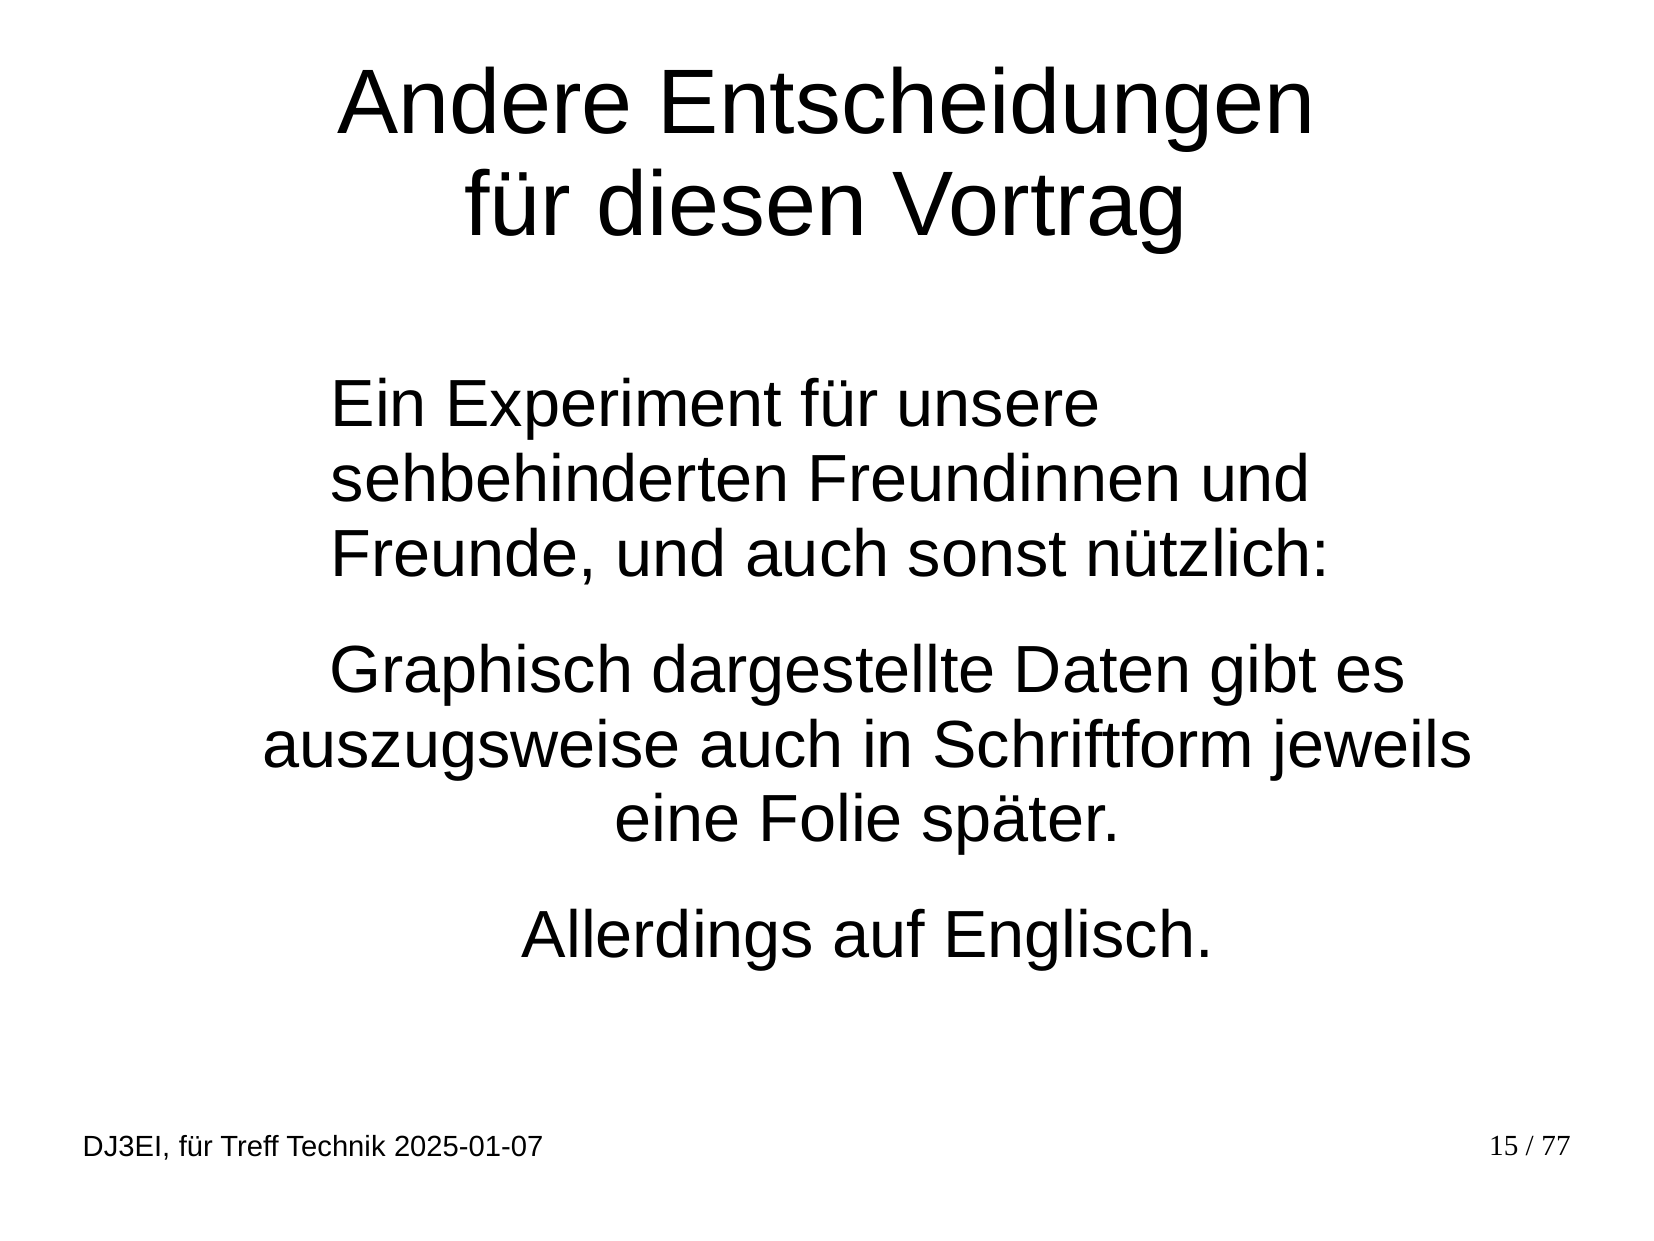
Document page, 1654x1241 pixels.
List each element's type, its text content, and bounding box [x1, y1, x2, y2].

title Andere Entscheidungen für diesen Vortrag [82, 49, 1571, 257]
list Ein Experiment für unsere sehbehinderten Freundinnen und Freunde, und auch sonst nützlich: Graphisch dargestellte Daten gibt es auszugsweise auch in Schriftform jeweils eine Folie später. Allerdings auf Englisch. [259, 366, 1477, 980]
